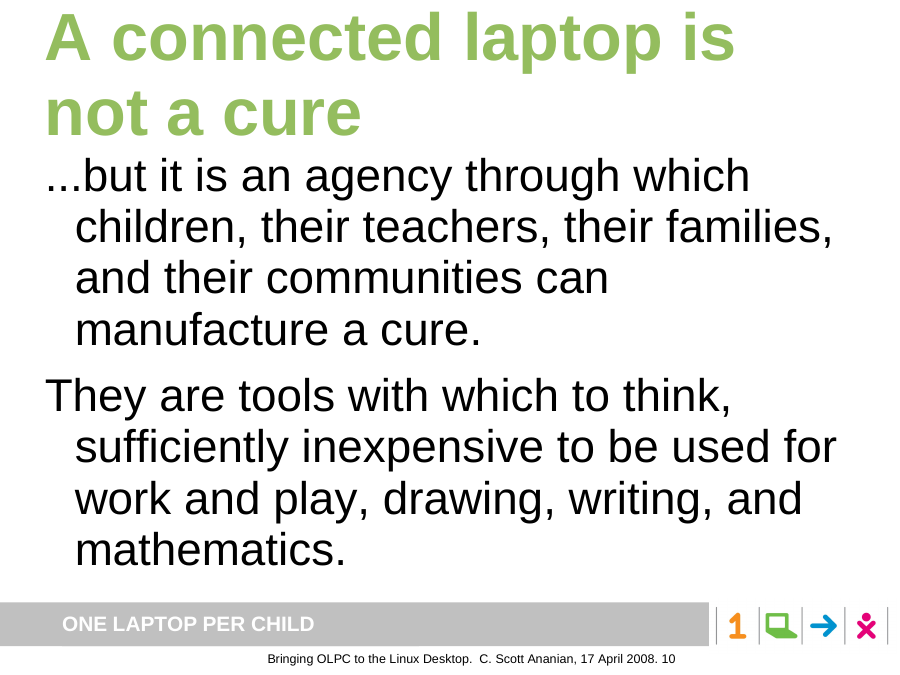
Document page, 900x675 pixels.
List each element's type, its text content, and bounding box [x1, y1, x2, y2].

picture [709, 598, 897, 654]
list ...but it is an agency through which children, their teachers, their families, and their communities can manufacture a cure. They are tools with which to think, sufficiently inexpensive to be used for work and play, drawing, writing, and mathematics. [44, 150, 855, 576]
title A connected laptop is not a cure [44, 0, 855, 150]
